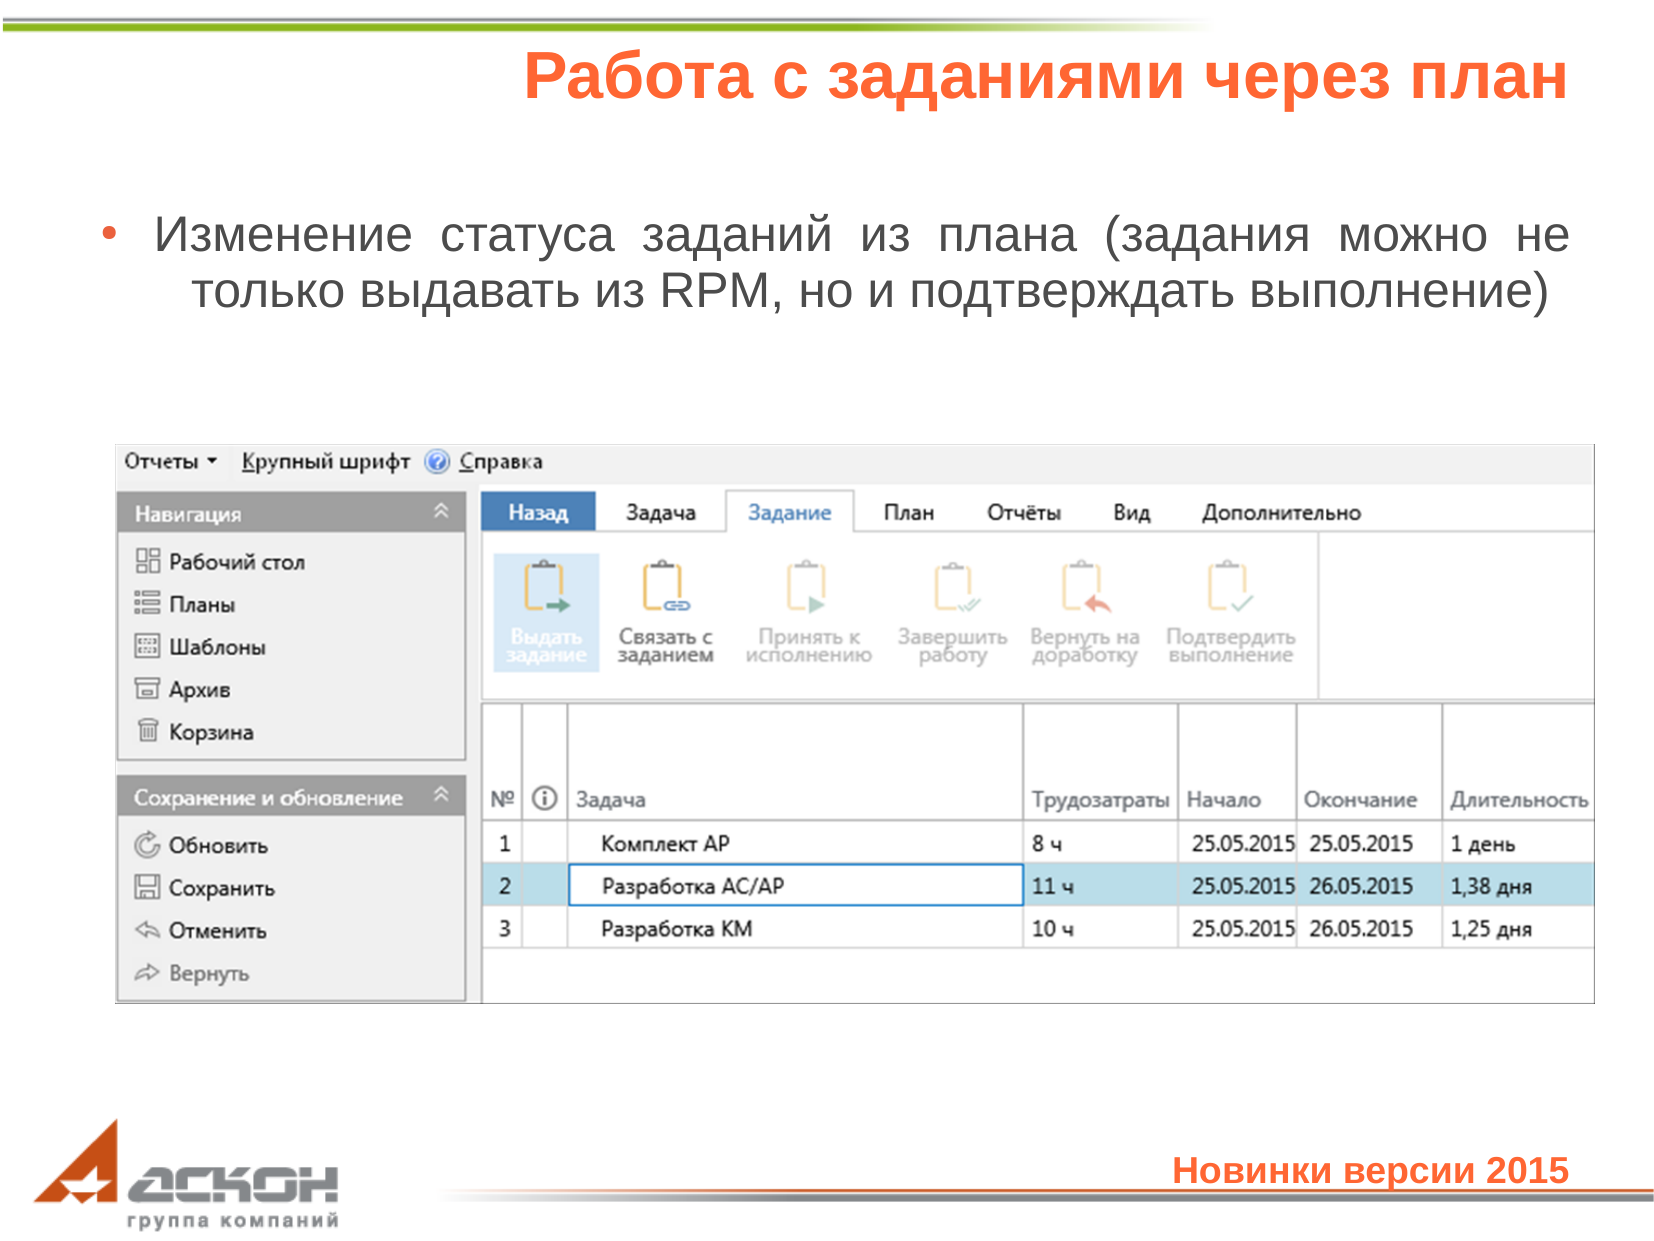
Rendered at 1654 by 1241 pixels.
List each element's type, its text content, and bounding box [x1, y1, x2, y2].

list Изменение статуса заданий из плана (задания можно не только выдавать из RPM, но и подтверждать выполнение) [82, 206, 1571, 1109]
title Работа с заданиями через план [82, 25, 1571, 125]
picture [2, 0, 1654, 1241]
